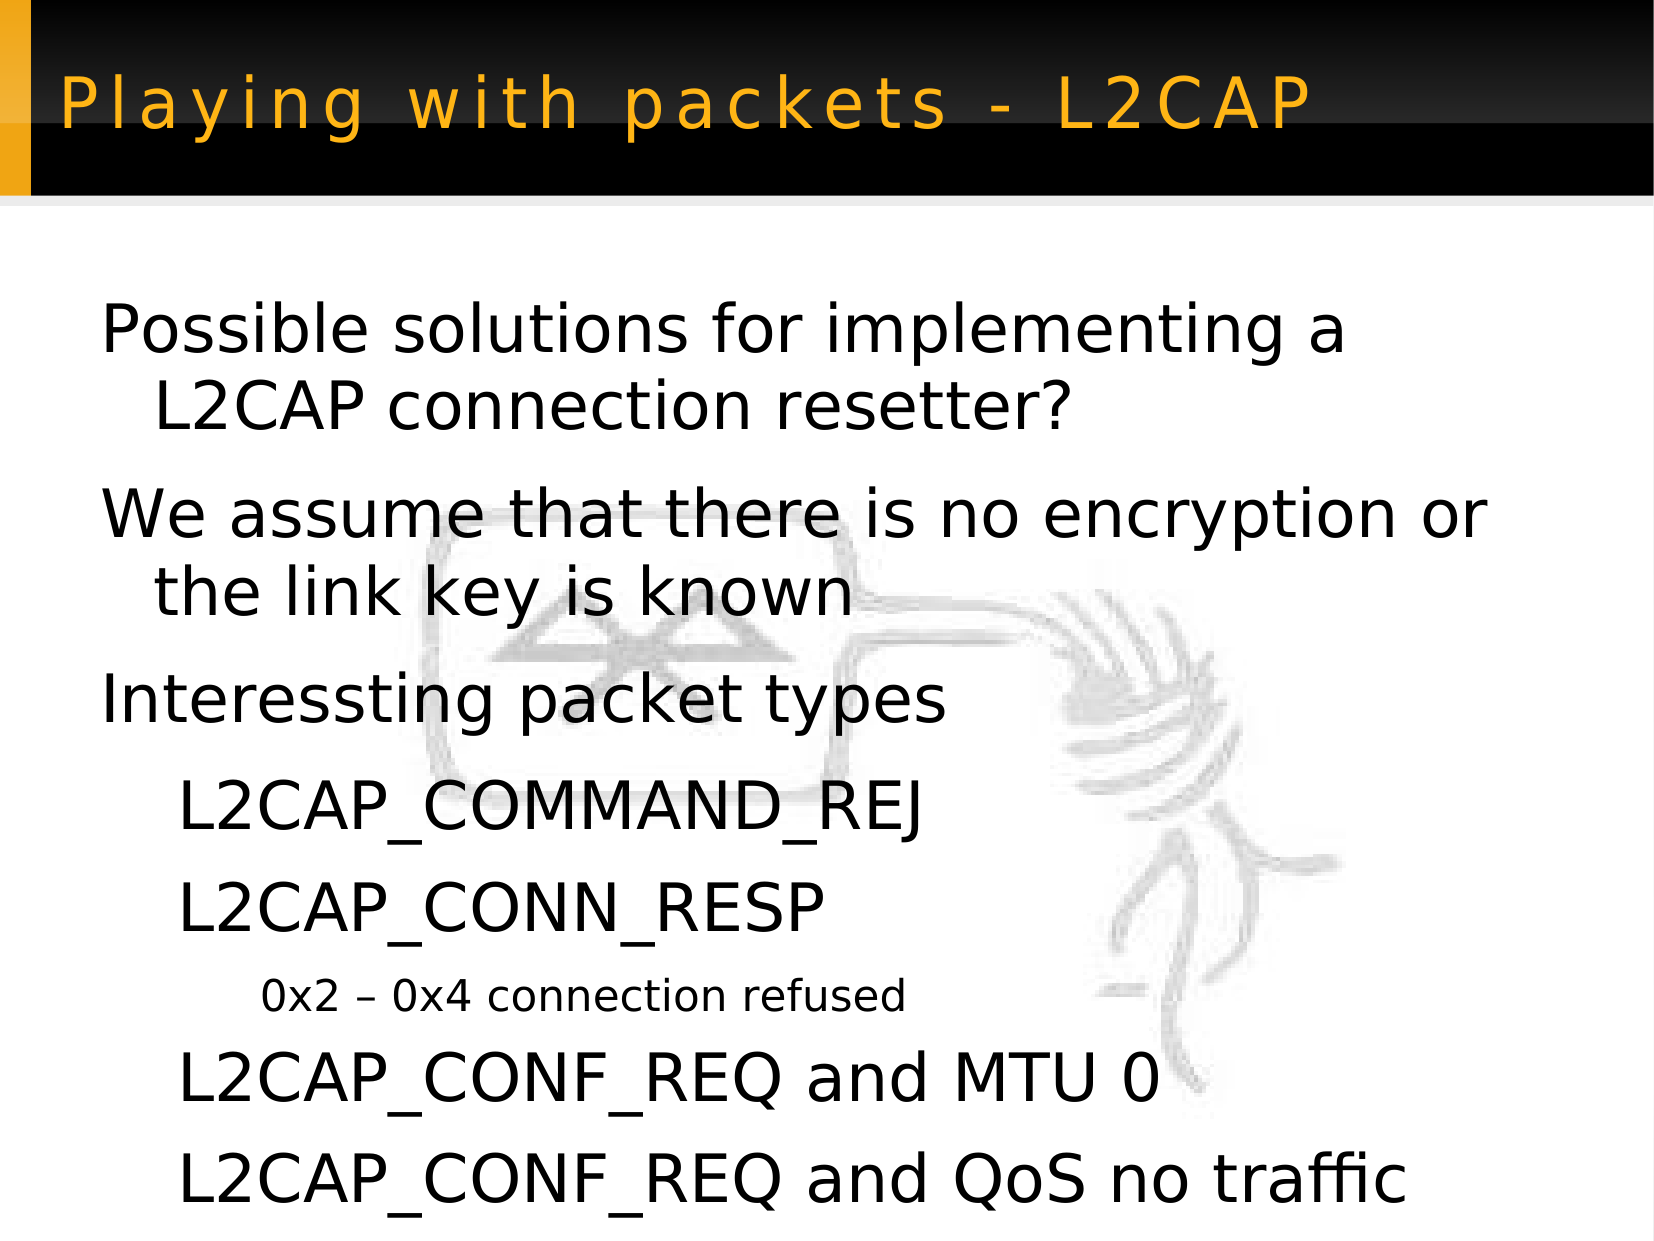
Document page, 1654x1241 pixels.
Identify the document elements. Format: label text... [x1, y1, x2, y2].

list Possible solutions for implementing a L2CAP connection resetter? We assume that there is no encryption or the link key is known Interessting packet types L2CAP_COMMAND_REJ L2CAP_CONN_RESP 0x2 – 0x4 connection refused L2CAP_CONF_REQ and MTU 0 L2CAP_CONF_REQ and QoS no traffic [82, 290, 1571, 1219]
title Playing with packets - L2CAP [59, 29, 1477, 178]
picture [0, 0, 1654, 1241]
